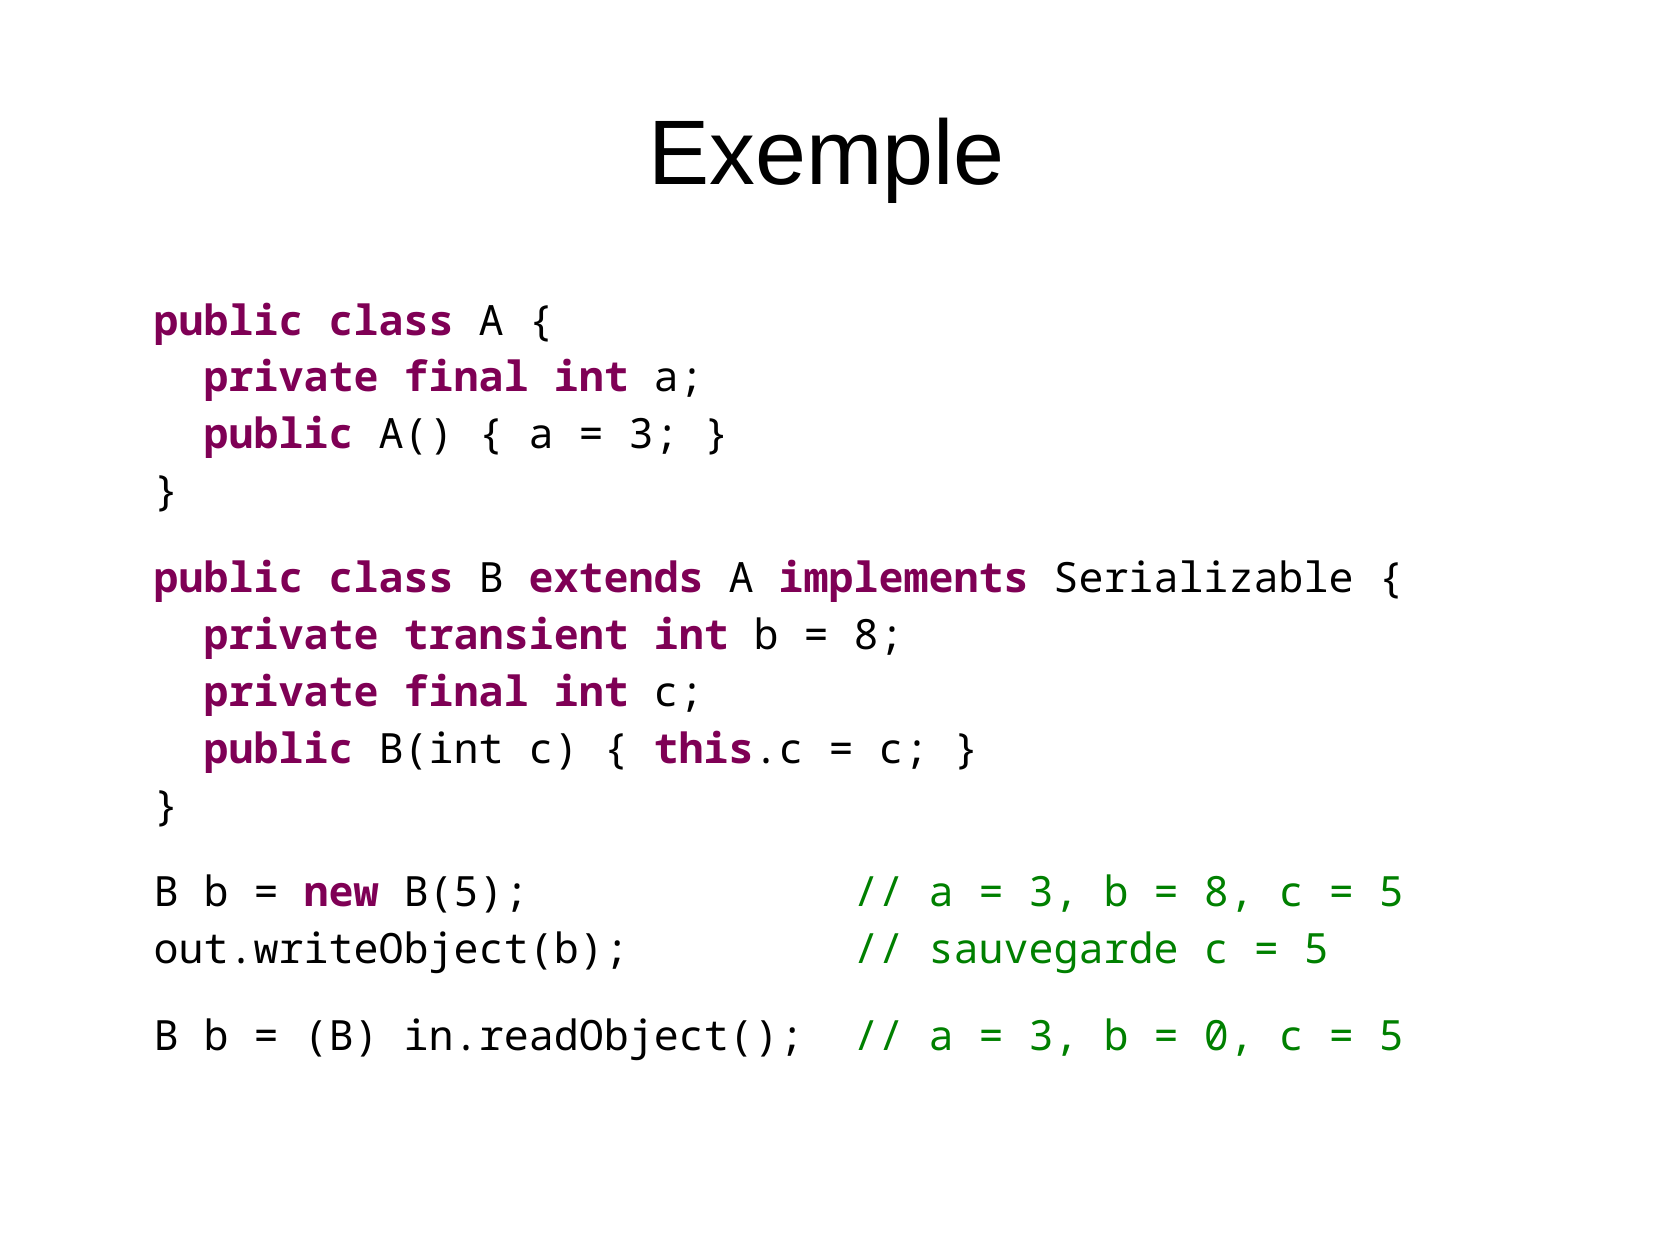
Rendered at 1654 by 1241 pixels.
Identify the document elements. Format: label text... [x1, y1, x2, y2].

list public class A { private final int a; public A() { a = 3; } } public class B extends A implements Serializable { private transient int b = 8; private final int c; public B(int c) { this.c = c; } } B b = new B(5); // a = 3, b = 8, c = 5 out.writeObject(b); // sauvegarde c = 5 B b = (B) in.readObject(); // a = 3, b = 0, c = 5 [82, 290, 1571, 1111]
title Exemple [82, 49, 1571, 257]
